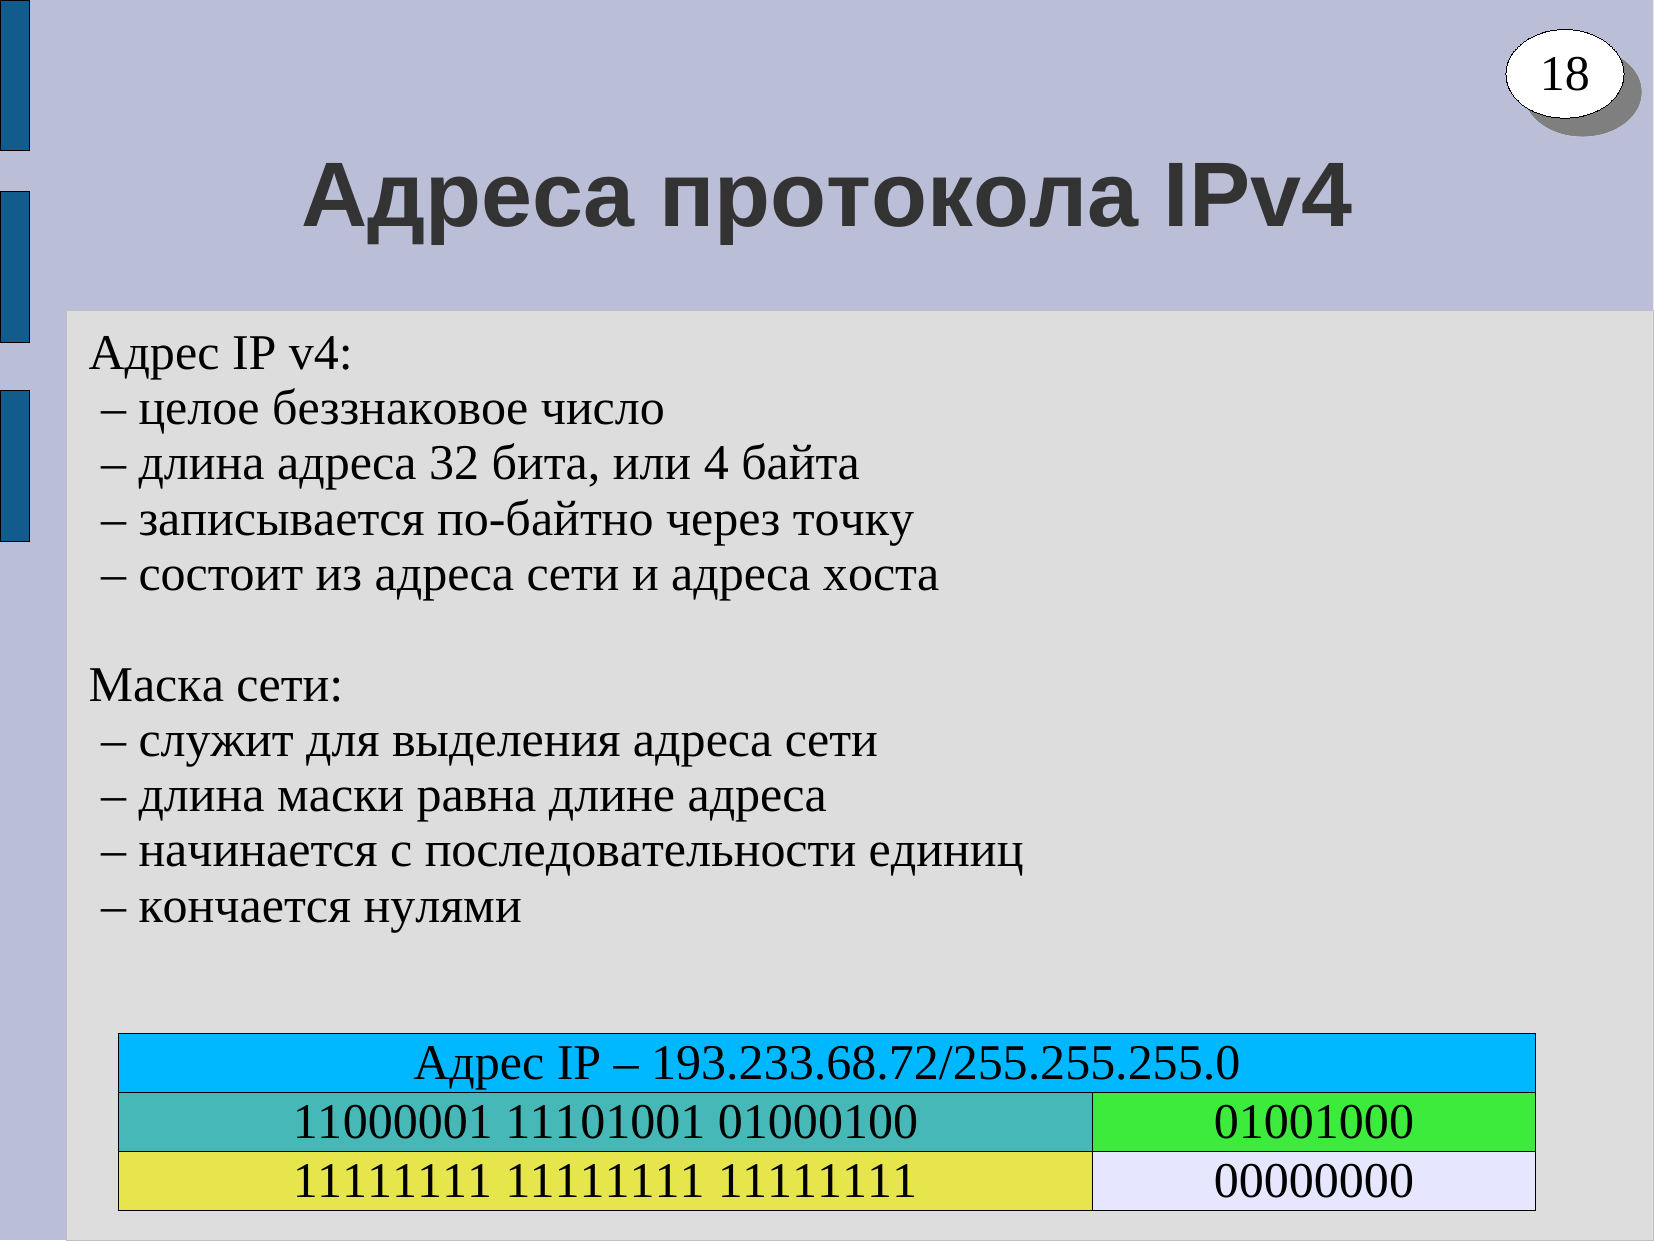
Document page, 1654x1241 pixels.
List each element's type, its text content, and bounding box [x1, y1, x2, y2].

text_box Адрес IP – 193.233.68.72/255.255.255.0 [118, 1033, 1536, 1092]
text_box 01001000 [1092, 1092, 1536, 1151]
title Адреса протокола IPv4 [121, 91, 1534, 299]
text_box 18 [1505, 29, 1625, 119]
text_box Адрес IP v4: – целое беззнаковое число – длина адреса 32 бита, или 4 байта – записывается по-байтно через точку – состоит из адреса сети и адреса хоста Маска сети: – служит для выделения адреса сети – длина маски равна длине адреса – начинается с последовательности единиц – кончается нулями [88, 324, 1565, 995]
text_box 11000001 11101001 01000100 [118, 1092, 1092, 1151]
text_box 00000000 [1092, 1151, 1536, 1211]
text_box 11111111 11111111 11111111 [118, 1151, 1092, 1211]
